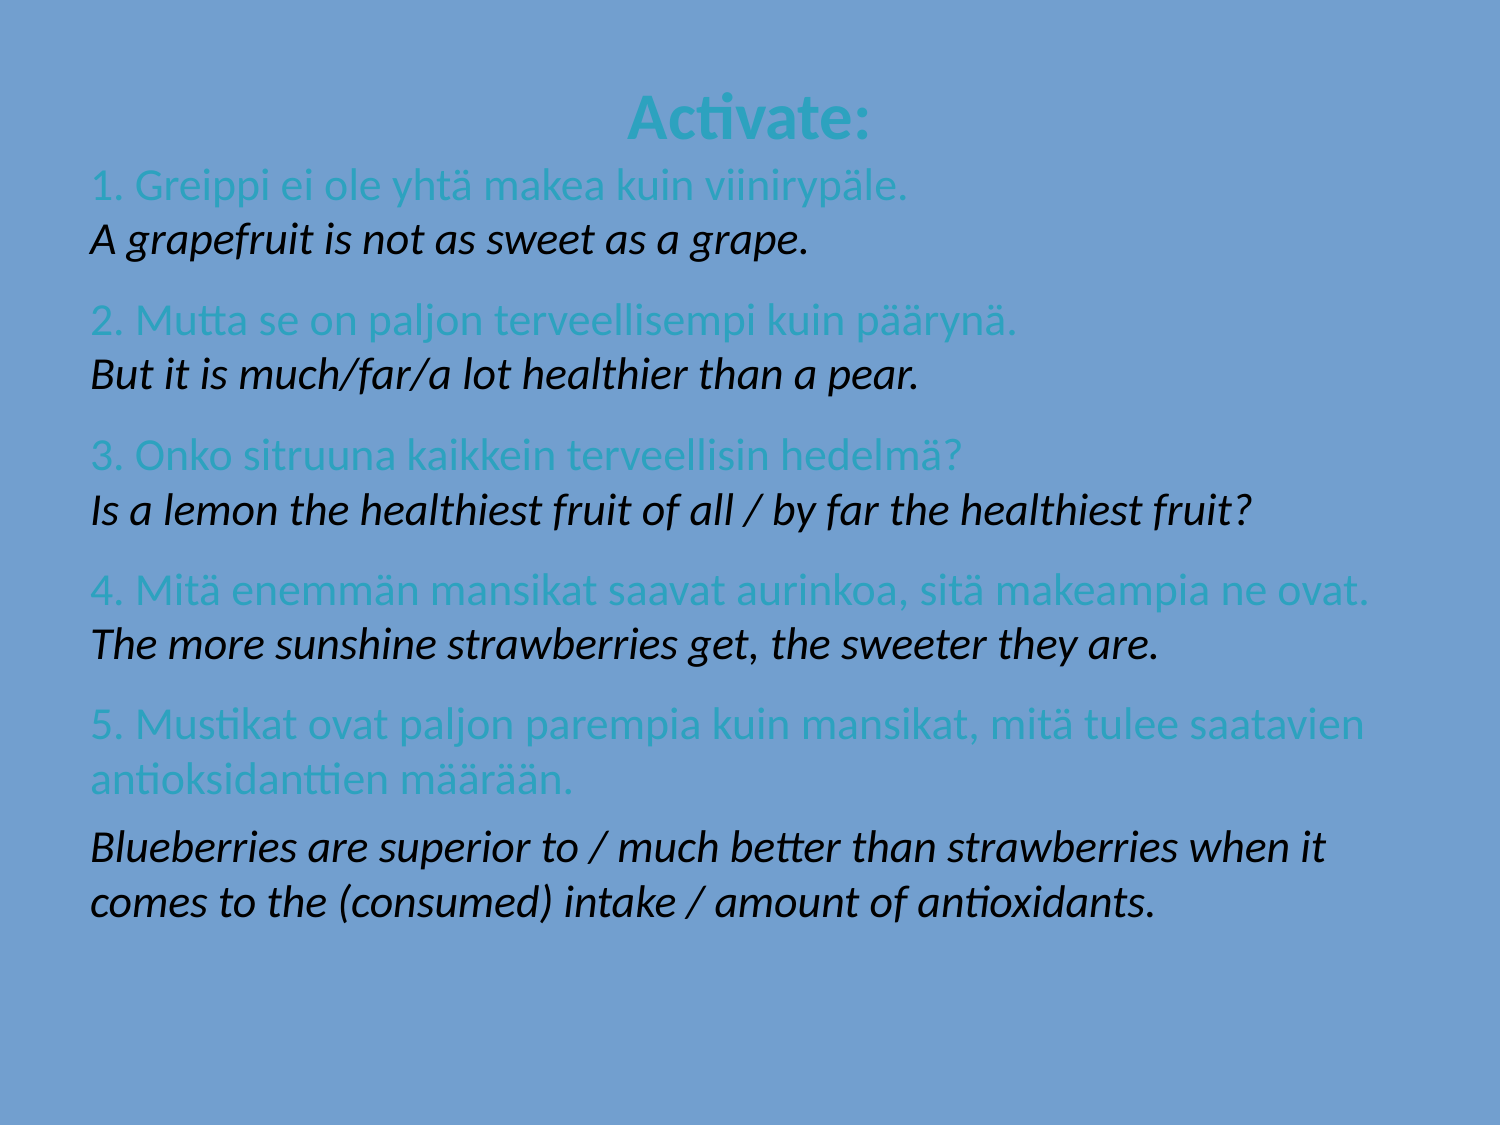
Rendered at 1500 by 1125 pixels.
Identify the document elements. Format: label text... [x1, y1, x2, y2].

title Activate: [74, 78, 1425, 147]
list 1. Greippi ei ole yhtä makea kuin viinirypäle. A grapefruit is not as sweet as a grape. 2. Mutta se on paljon terveellisempi kuin päärynä. But it is much/far/a lot healthier than a pear. 3. Onko sitruuna kaikkein terveellisin hedelmä? Is a lemon the healthiest fruit of all / by far the healthiest fruit? 4. Mitä enemmän mansikat saavat aurinkoa, sitä makeampia ne ovat. The more sunshine strawberries get, the sweeter they are. 5. Mustikat ovat paljon parempia kuin mansikat, mitä tulee saatavien antioksidanttien määrään. Blueberries are superior to / much better than strawberries when it comes to the (consumed) intake / amount of antioxidants. [75, 146, 1436, 1000]
